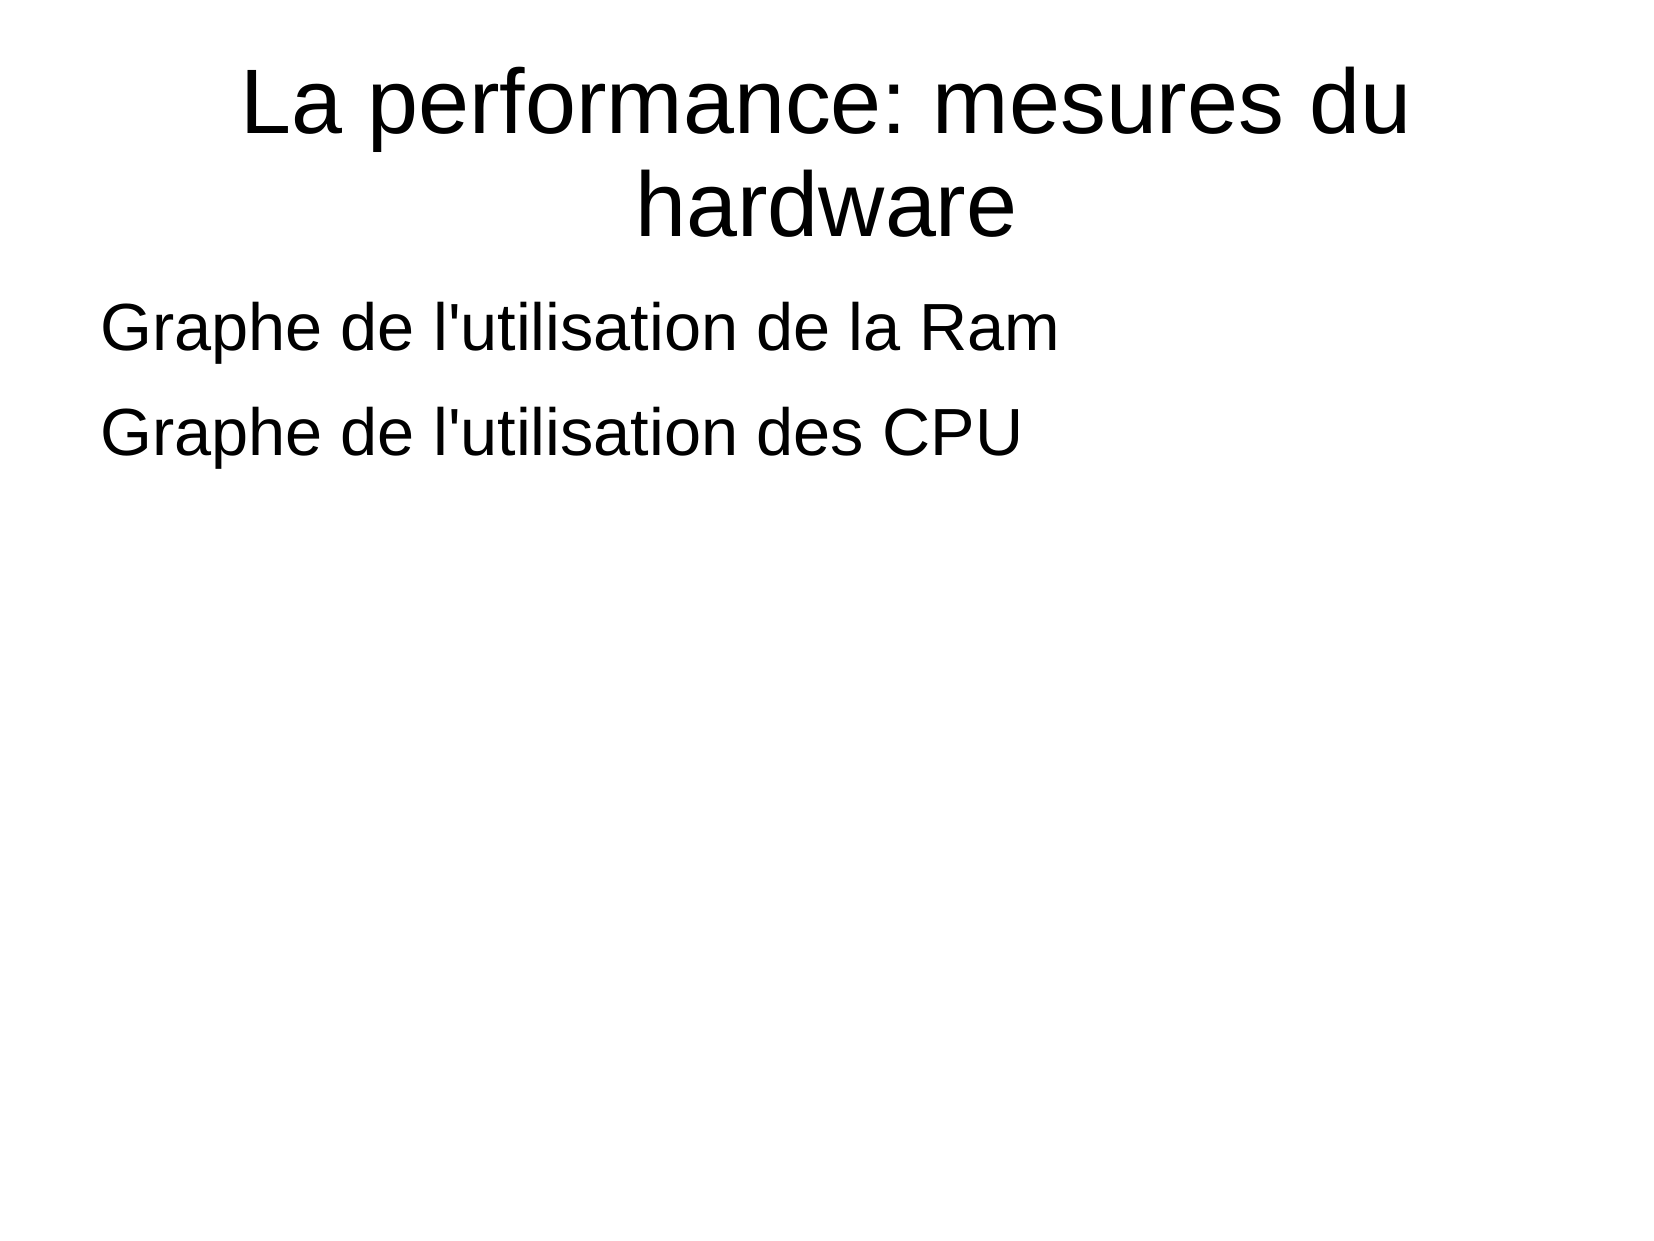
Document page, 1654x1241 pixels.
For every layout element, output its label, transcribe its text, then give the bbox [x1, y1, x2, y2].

list Graphe de l'utilisation de la Ram Graphe de l'utilisation des CPU [82, 290, 1571, 1094]
title La performance: mesures du hardware [82, 39, 1571, 267]
